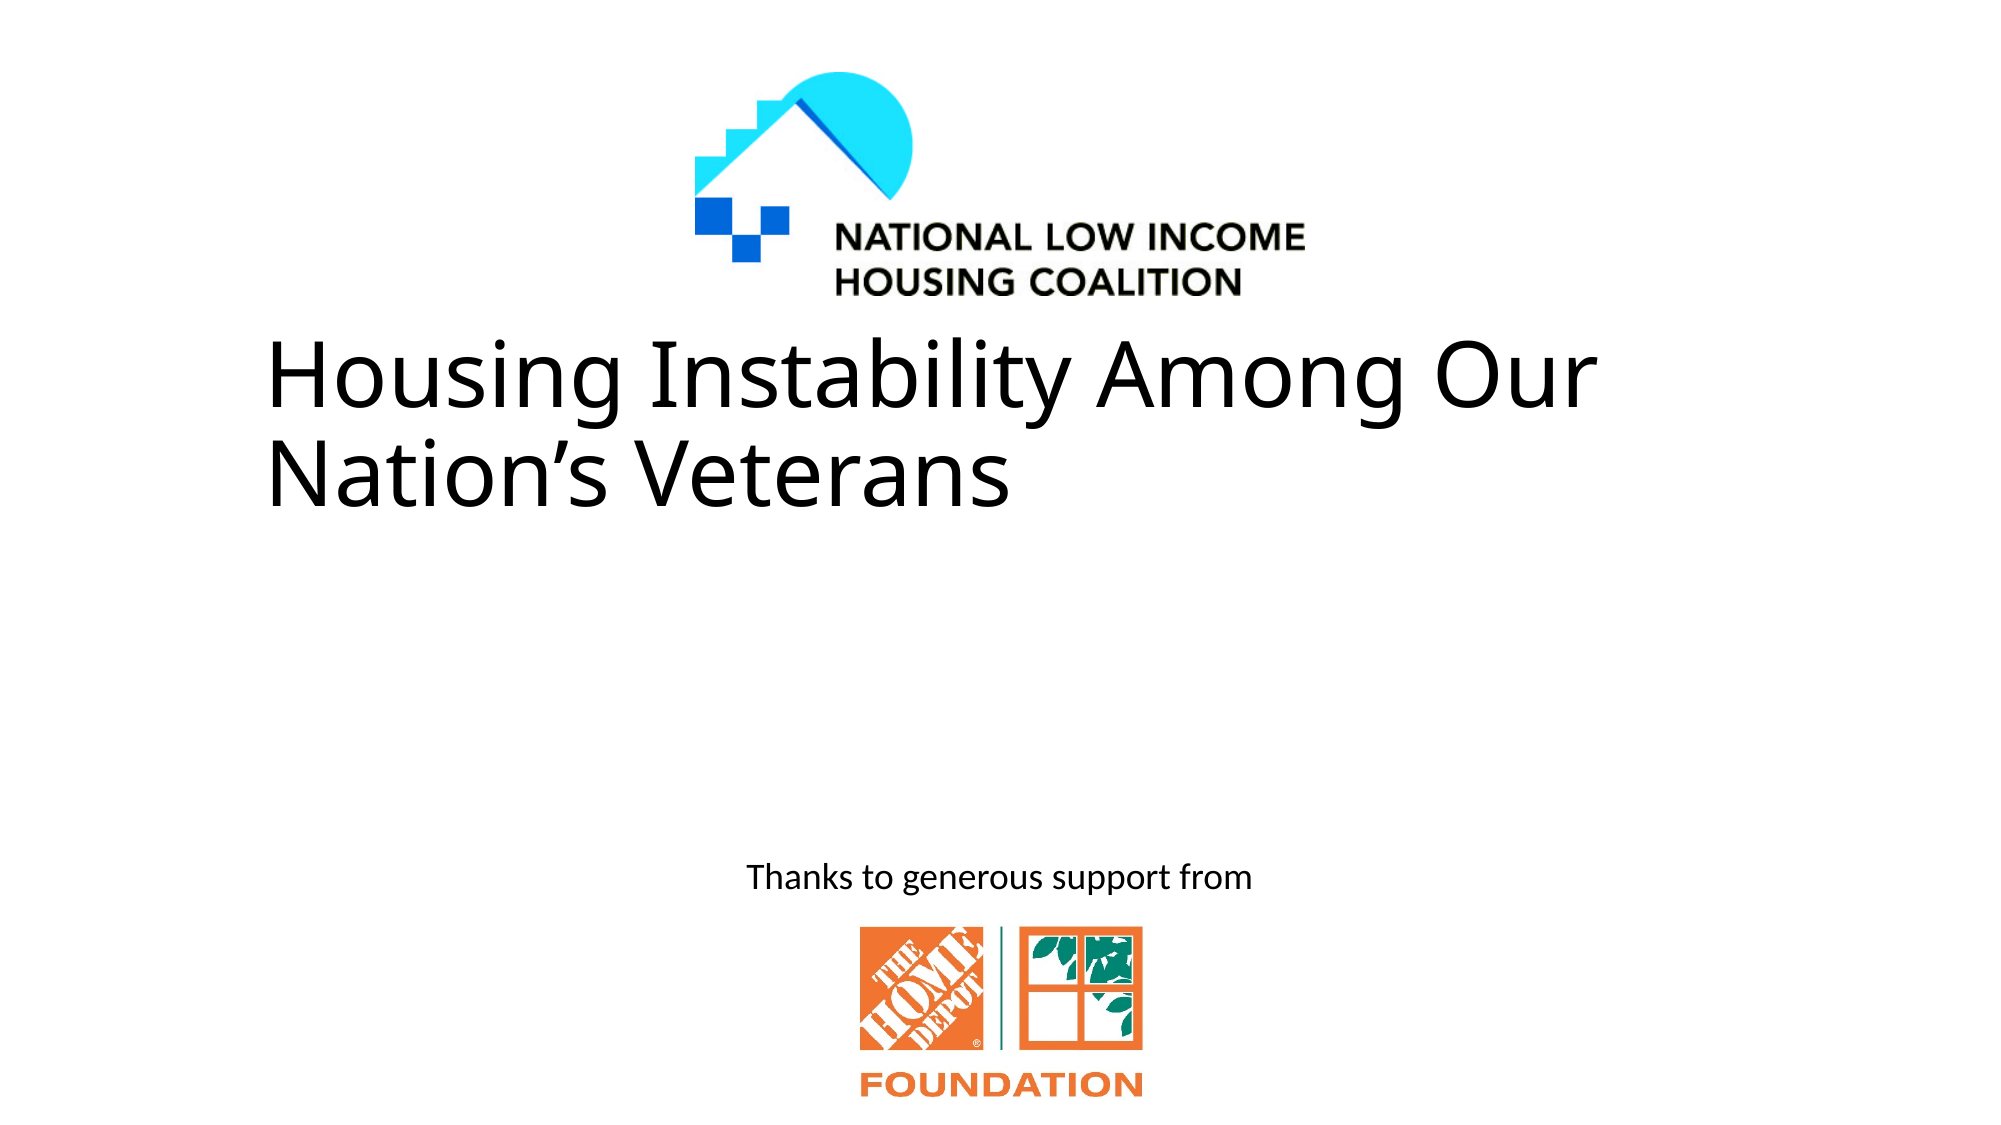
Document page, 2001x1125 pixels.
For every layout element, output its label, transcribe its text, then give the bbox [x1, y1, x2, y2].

picture [695, 72, 1305, 296]
text_box Thanks to generous support from [0, 844, 2000, 905]
picture [834, 905, 1166, 1125]
title Housing Instability Among Our Nation’s Veterans [249, 320, 1750, 713]
